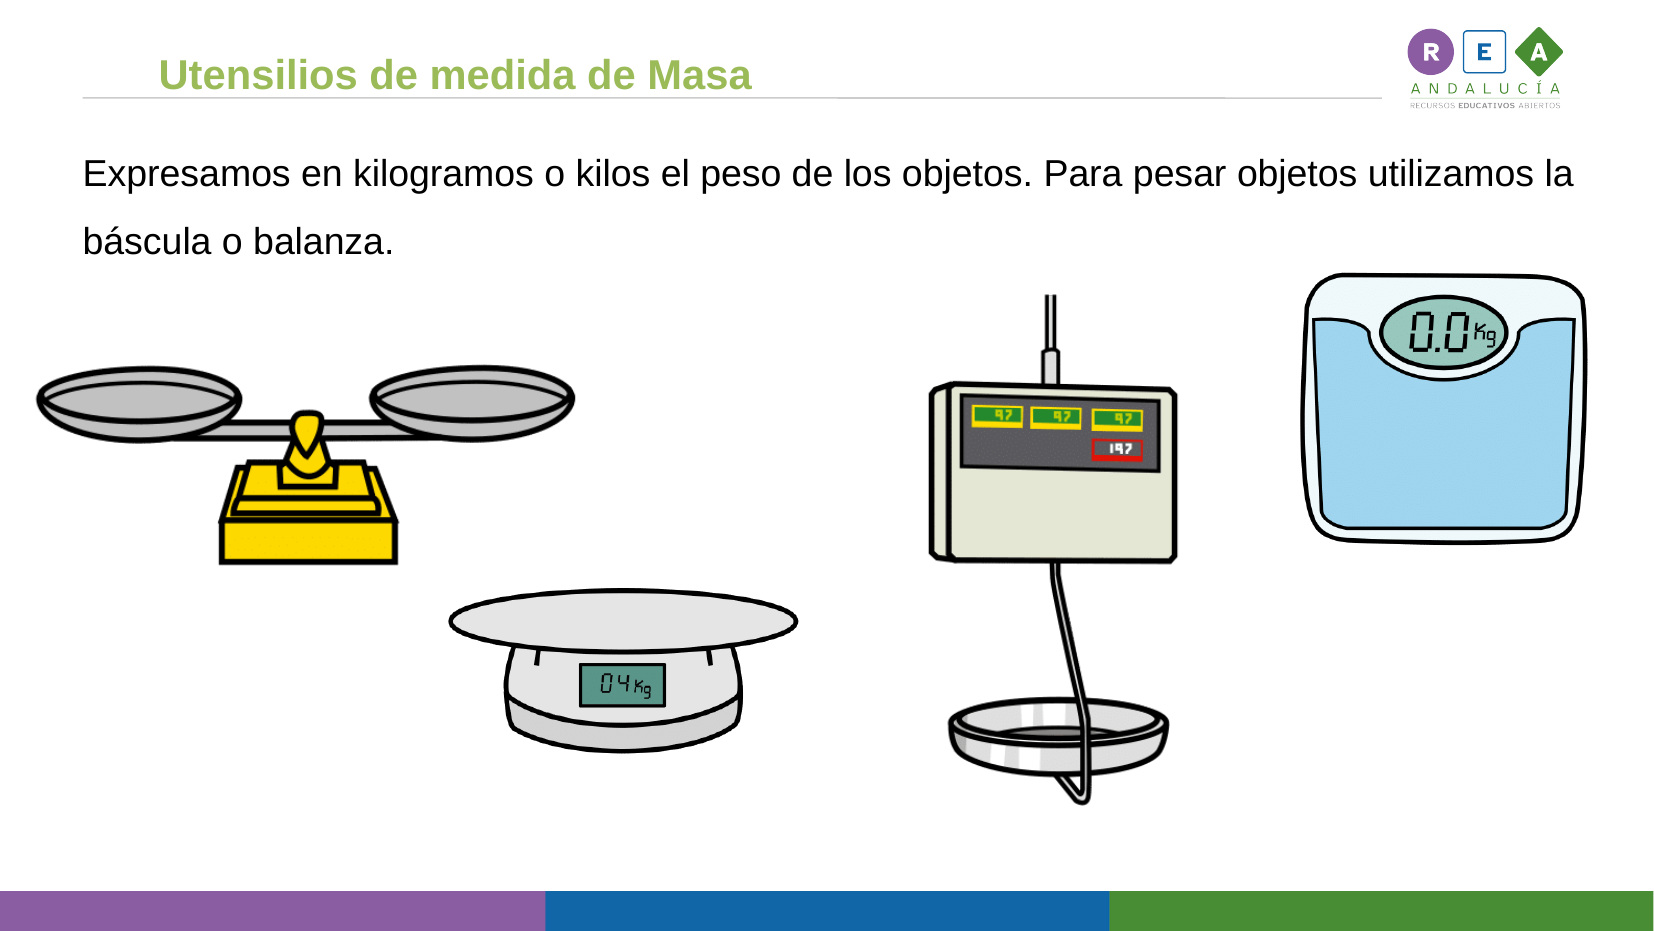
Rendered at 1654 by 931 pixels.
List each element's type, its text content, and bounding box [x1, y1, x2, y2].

picture [1400, 0, 1571, 119]
text_box Expresamos en kilogramos o kilos el peso de los objetos. Para pesar objetos utilizamos la báscula o balanza. [67, 119, 1607, 270]
text_box Utensilios de medida de Masa [73, 40, 837, 106]
picture [30, 188, 1607, 811]
picture [0, 891, 1654, 931]
